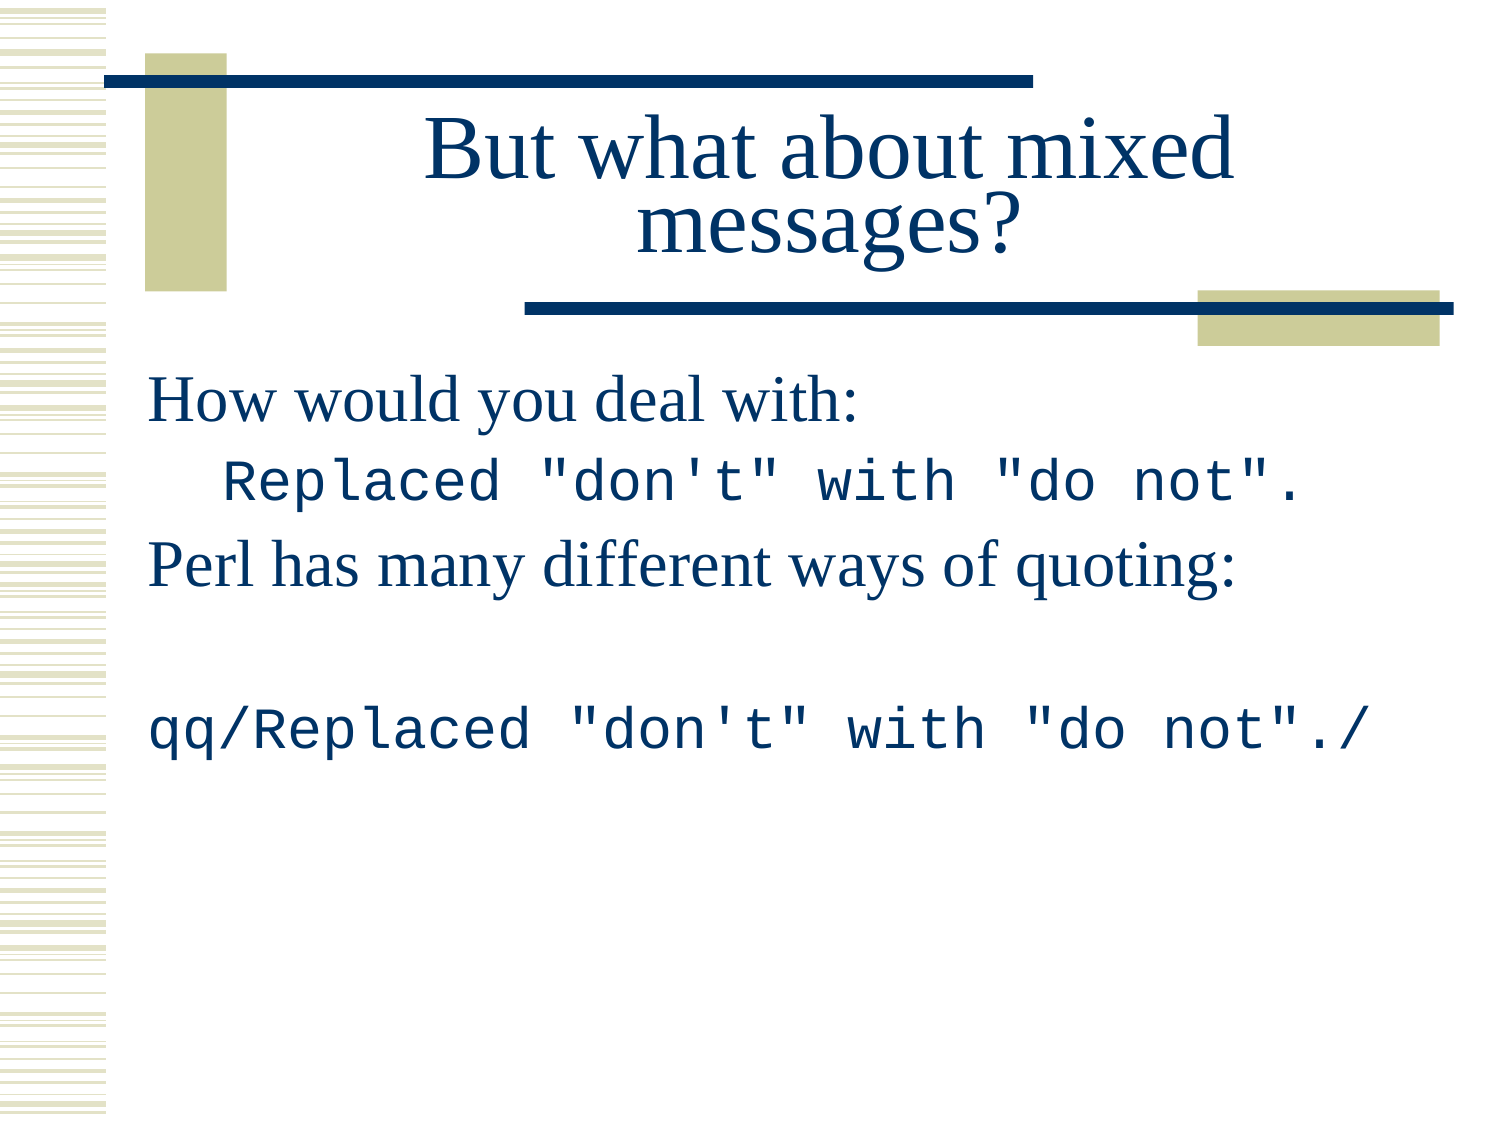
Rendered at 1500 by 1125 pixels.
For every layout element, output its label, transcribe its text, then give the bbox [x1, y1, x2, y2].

title But what about mixed messages? [225, 98, 1436, 290]
list How would you deal with: Replaced "don't" with "do not". Perl has many different ways of quoting: qq/Replaced "don't" with "do not"./ [132, 363, 1439, 1000]
